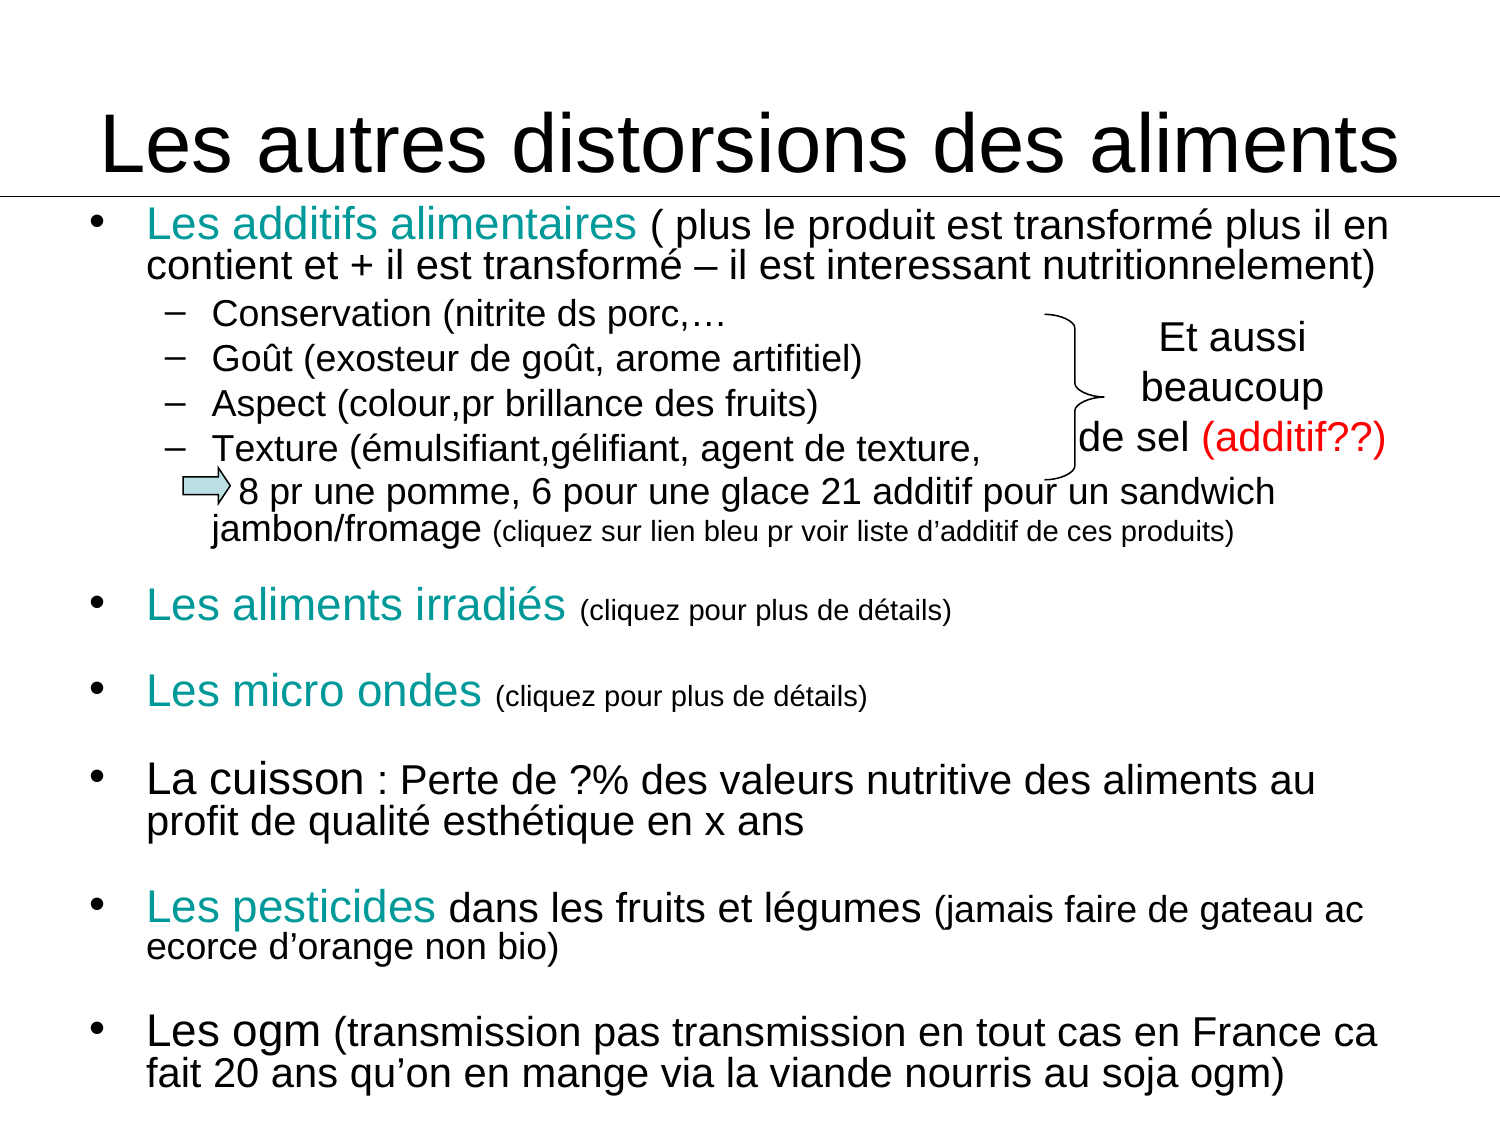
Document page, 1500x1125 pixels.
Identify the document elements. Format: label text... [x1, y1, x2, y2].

text_box Et aussi beaucoup de sel (additif??) [557, 290, 1500, 479]
list Les additifs alimentaires ( plus le produit est transformé plus il en contient et + il est transformé – il est interessant nutritionnelement) Conservation (nitrite ds porc,… Goût (exosteur de goût, arome artifitiel) Aspect (colour,pr brillance des fruits) Texture (émulsifiant,gélifiant, agent de texture, 8 pr une pomme, 6 pour une glace 21 additif pour un sandwich jambon/fromage (cliquez sur lien bleu pr voir liste d’additif de ces produits) Les aliments irradiés (cliquez pour plus de détails) Les micro ondes (cliquez pour plus de détails) La cuisson : Perte de ?% des valeurs nutritive des aliments au profit de qualité esthétique en x ans Les pesticides dans les fruits et légumes (jamais faire de gateau ac ecorce d’orange non bio) Les ogm (transmission pas transmission en tout cas en France ca fait 20 ans qu’on en mange via la viande nourris au soja ogm) [75, 197, 1426, 1125]
title Les autres distorsions des aliments [75, 45, 1426, 196]
text_box [183, 467, 231, 504]
